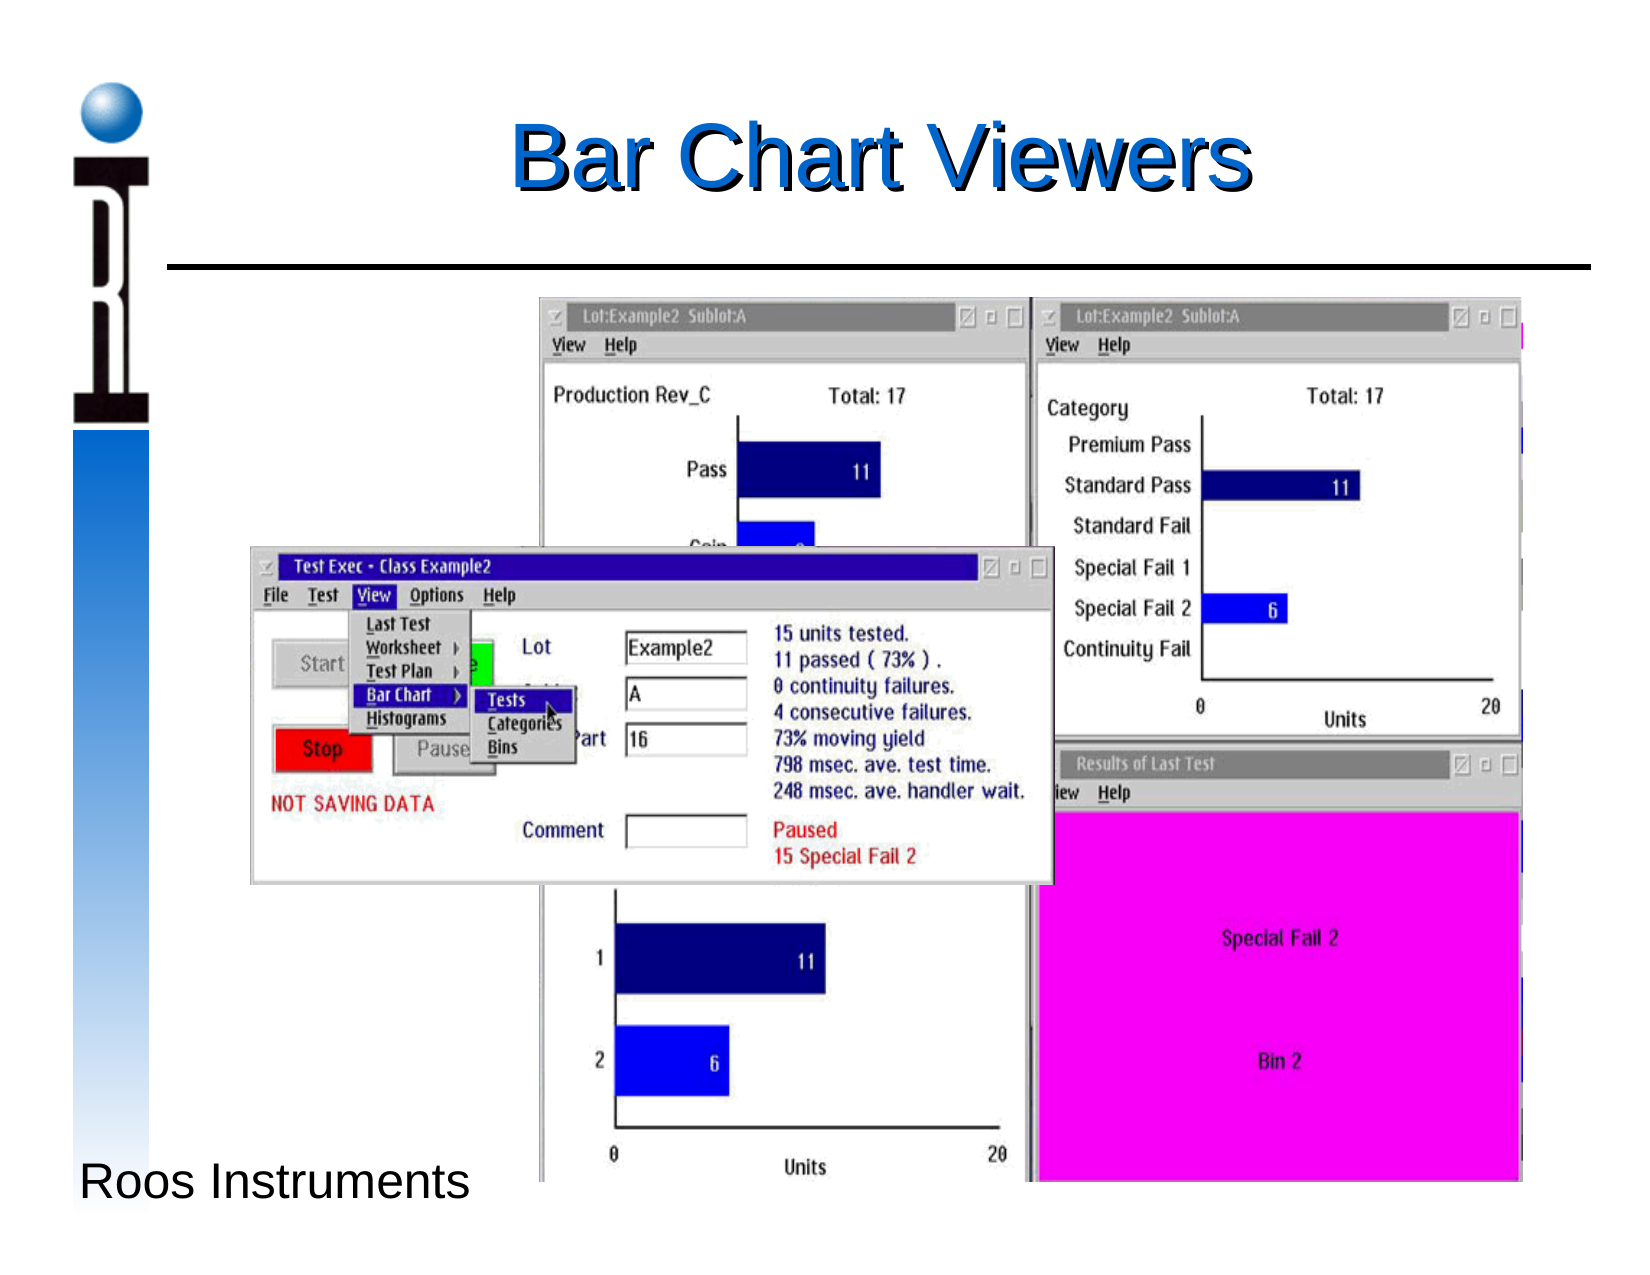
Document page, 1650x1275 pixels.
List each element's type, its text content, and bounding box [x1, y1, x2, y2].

picture [250, 297, 1523, 1182]
picture [69, 78, 154, 430]
title Bar Chart Viewers [171, 59, 1591, 253]
